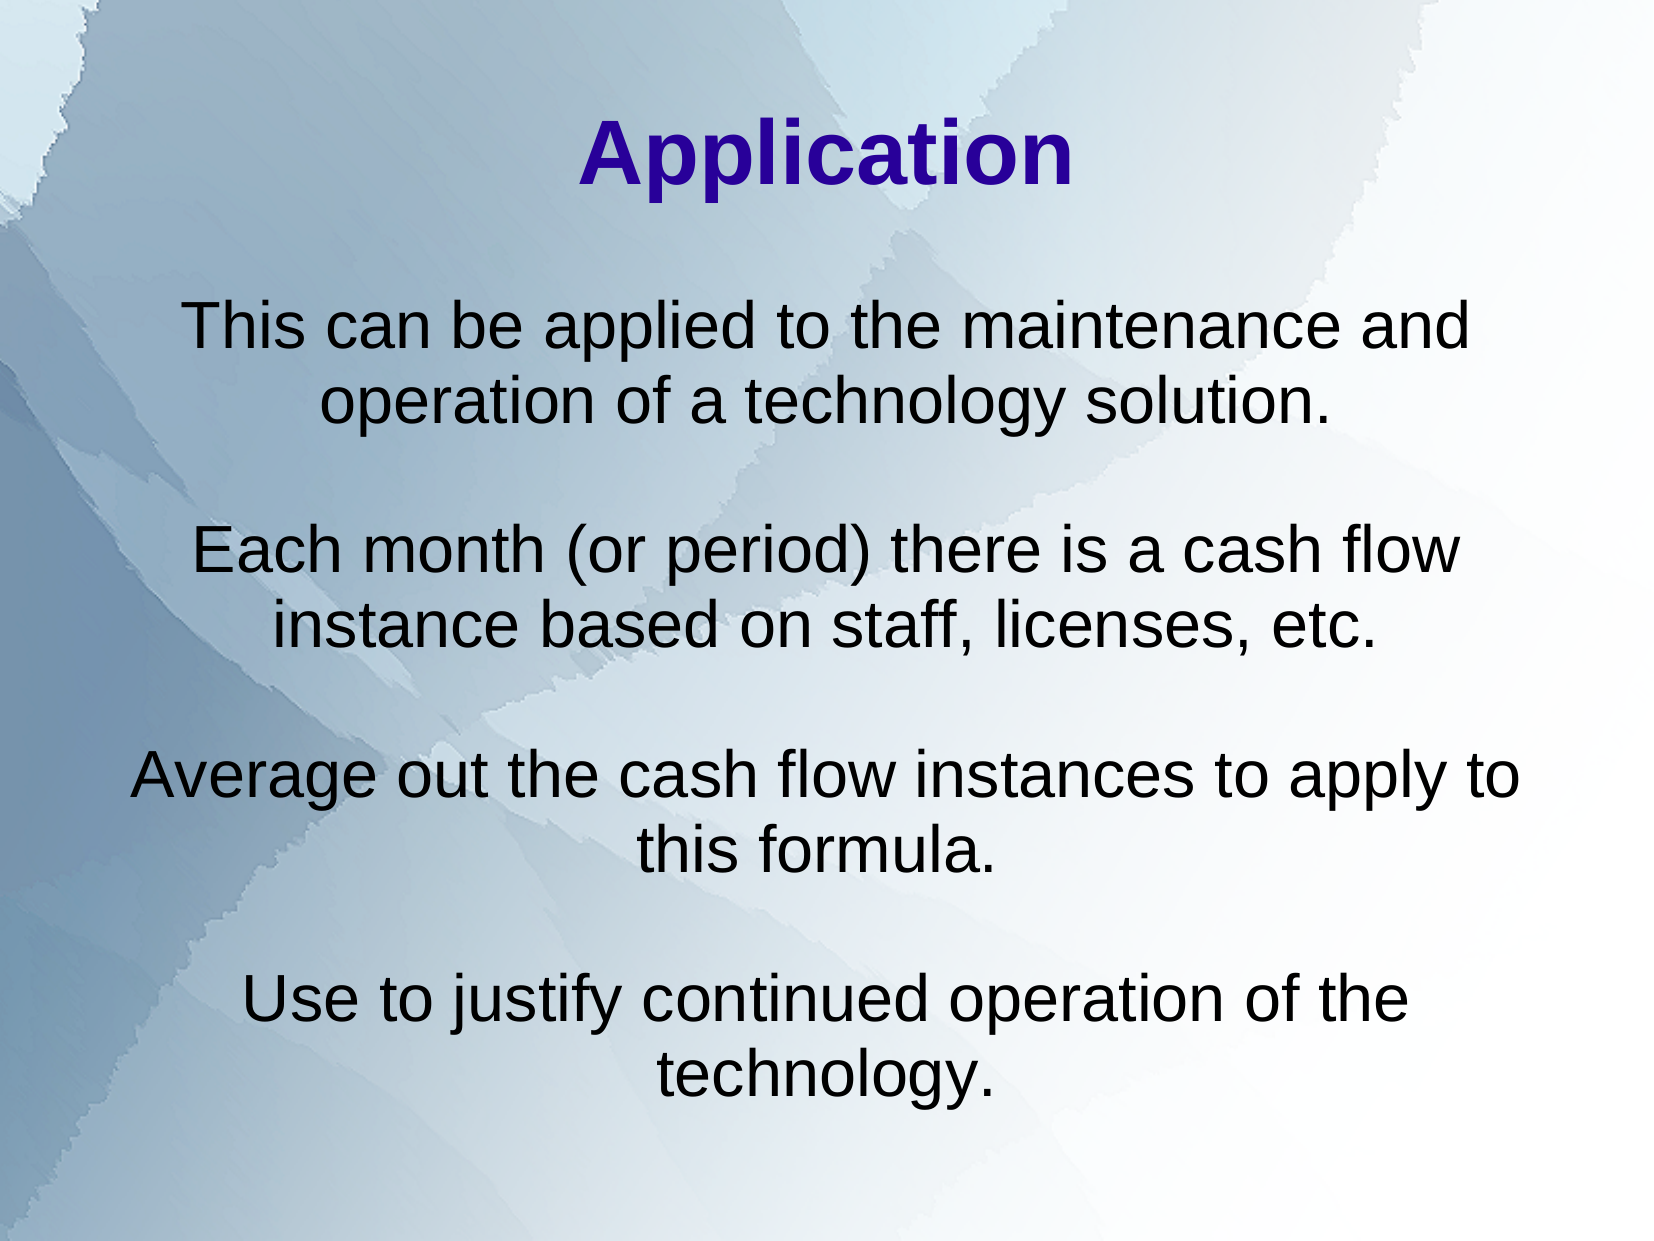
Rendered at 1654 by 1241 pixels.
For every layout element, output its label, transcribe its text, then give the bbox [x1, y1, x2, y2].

subtitle This can be applied to the maintenance and operation of a technology solution. Each month (or period) there is a cash flow instance based on staff, licenses, etc. Average out the cash flow instances to apply to this formula. Use to justify continued operation of the technology. [82, 289, 1571, 1110]
picture [0, 0, 1654, 1241]
title Application [82, 56, 1571, 250]
